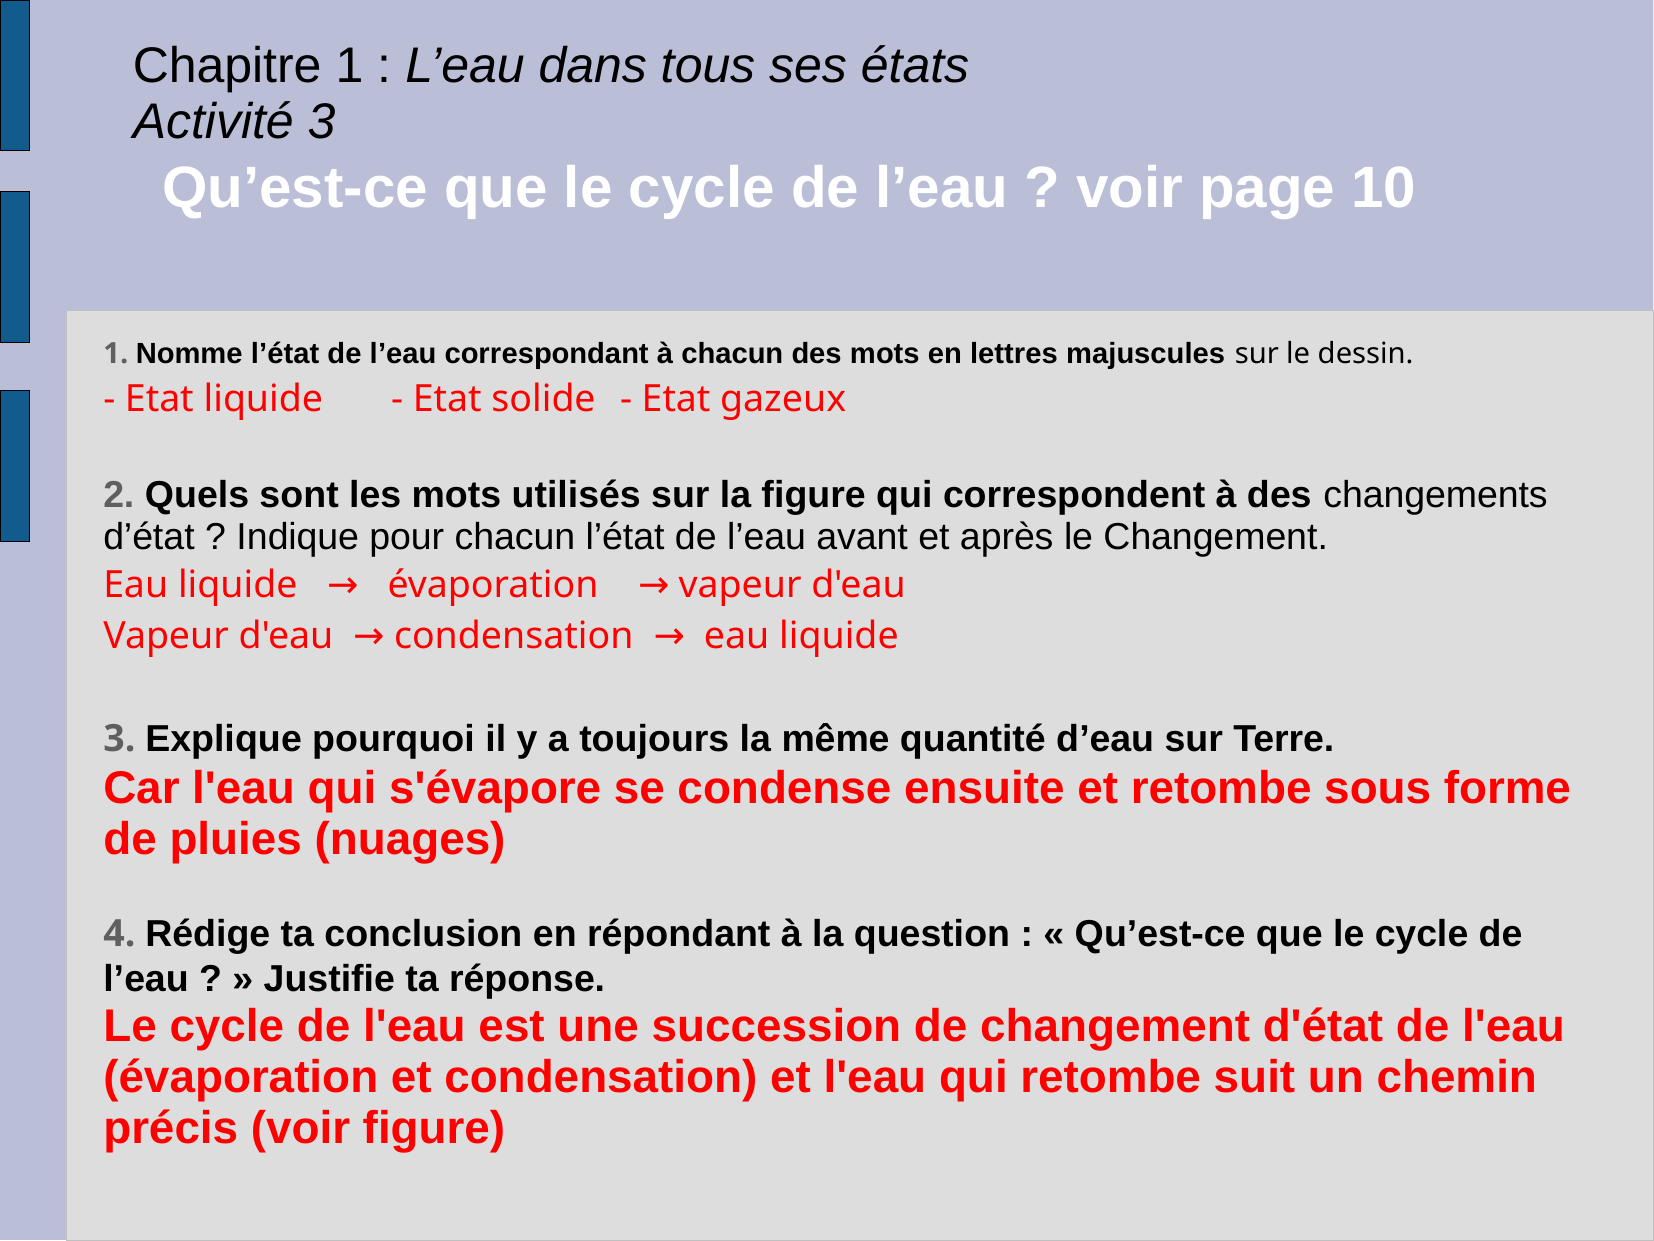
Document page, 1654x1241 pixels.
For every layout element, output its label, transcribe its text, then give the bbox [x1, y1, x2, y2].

text_box Chapitre 1 : L’eau dans tous ses états Activité 3 [118, 29, 1595, 156]
text_box Qu’est-ce que le cycle de l’eau ? voir page 10 [147, 147, 1565, 259]
text_box 1. Nomme l’état de l’eau correspondant à chacun des mots en lettres majuscules sur le dessin. - Etat liquide - Etat solide - Etat gazeux 2. Quels sont les mots utilisés sur la figure qui correspondent à des changements d’état ? Indique pour chacun l’état de l’eau avant et après le Changement. Eau liquide → évaporation → vapeur d'eau Vapeur d'eau → condensation → eau liquide 3. Explique pourquoi il y a toujours la même quantité d’eau sur Terre. Car l'eau qui s'évapore se condense ensuite et retombe sous forme de pluies (nuages) 4. Rédige ta conclusion en répondant à la question : « Qu’est-ce que le cycle de l’eau ? » Justifie ta réponse. Le cycle de l'eau est une succession de changement d'état de l'eau (évaporation et condensation) et l'eau qui retombe suit un chemin précis (voir figure) [88, 324, 1625, 1184]
